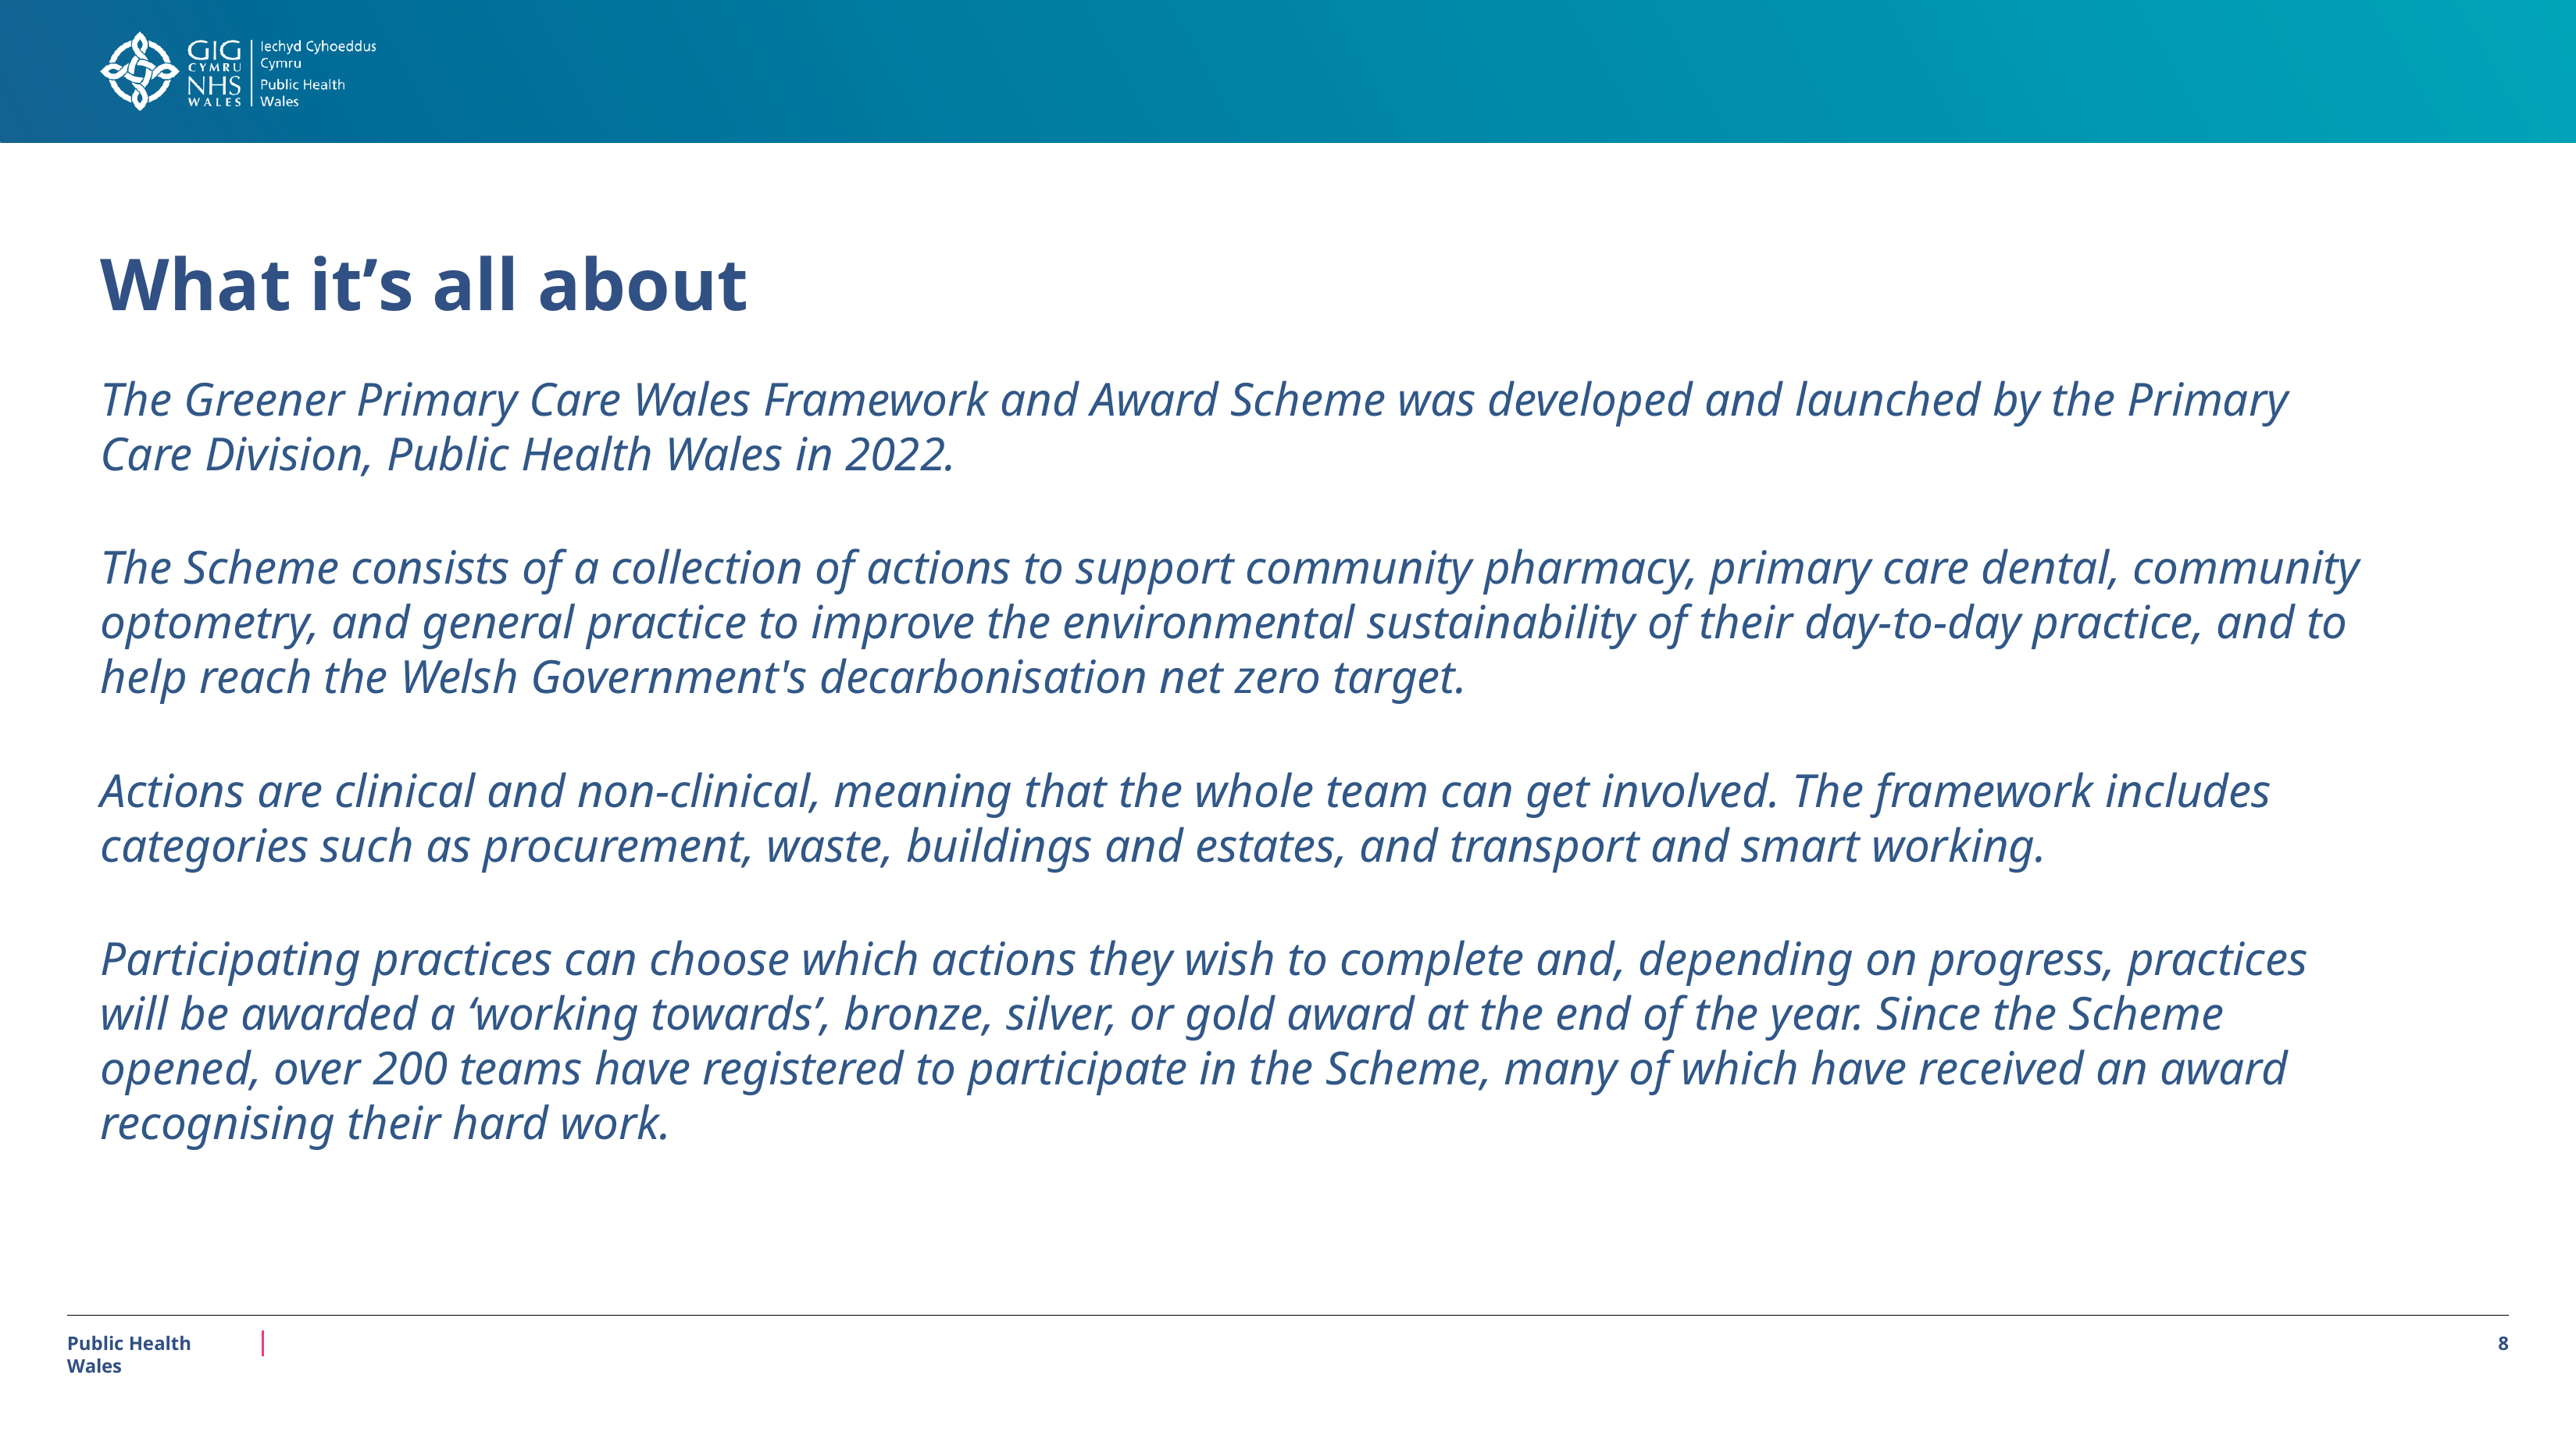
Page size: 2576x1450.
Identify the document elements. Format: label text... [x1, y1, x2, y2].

title What it’s all about [98, 237, 2516, 326]
text_box Public Health Wales [65, 1331, 248, 1356]
text_box [2493, 1331, 2516, 1356]
text_box The Greener Primary Care Wales Framework and Award Scheme was developed and launched by the Primary Care Division, Public Health Wales in 2022. The Scheme consists of a collection of actions to support community pharmacy, primary care dental, community optometry, and general practice to improve the environmental sustainability of their day-to-day practice, and to help reach the Welsh Government's decarbonisation net zero target. Actions are clinical and non-clinical, meaning that the whole team can get involved. The framework includes categories such as procurement, waste, buildings and estates, and transport and smart working. Participating practices can choose which actions they wish to complete and, depending on progress, practices will be awarded a ‘working towards’, bronze, silver, or gold award at the end of the year. Since the Scheme opened, over 200 teams have registered to participate in the Scheme, many of which have received an award recognising their hard work. [98, 369, 2361, 1267]
